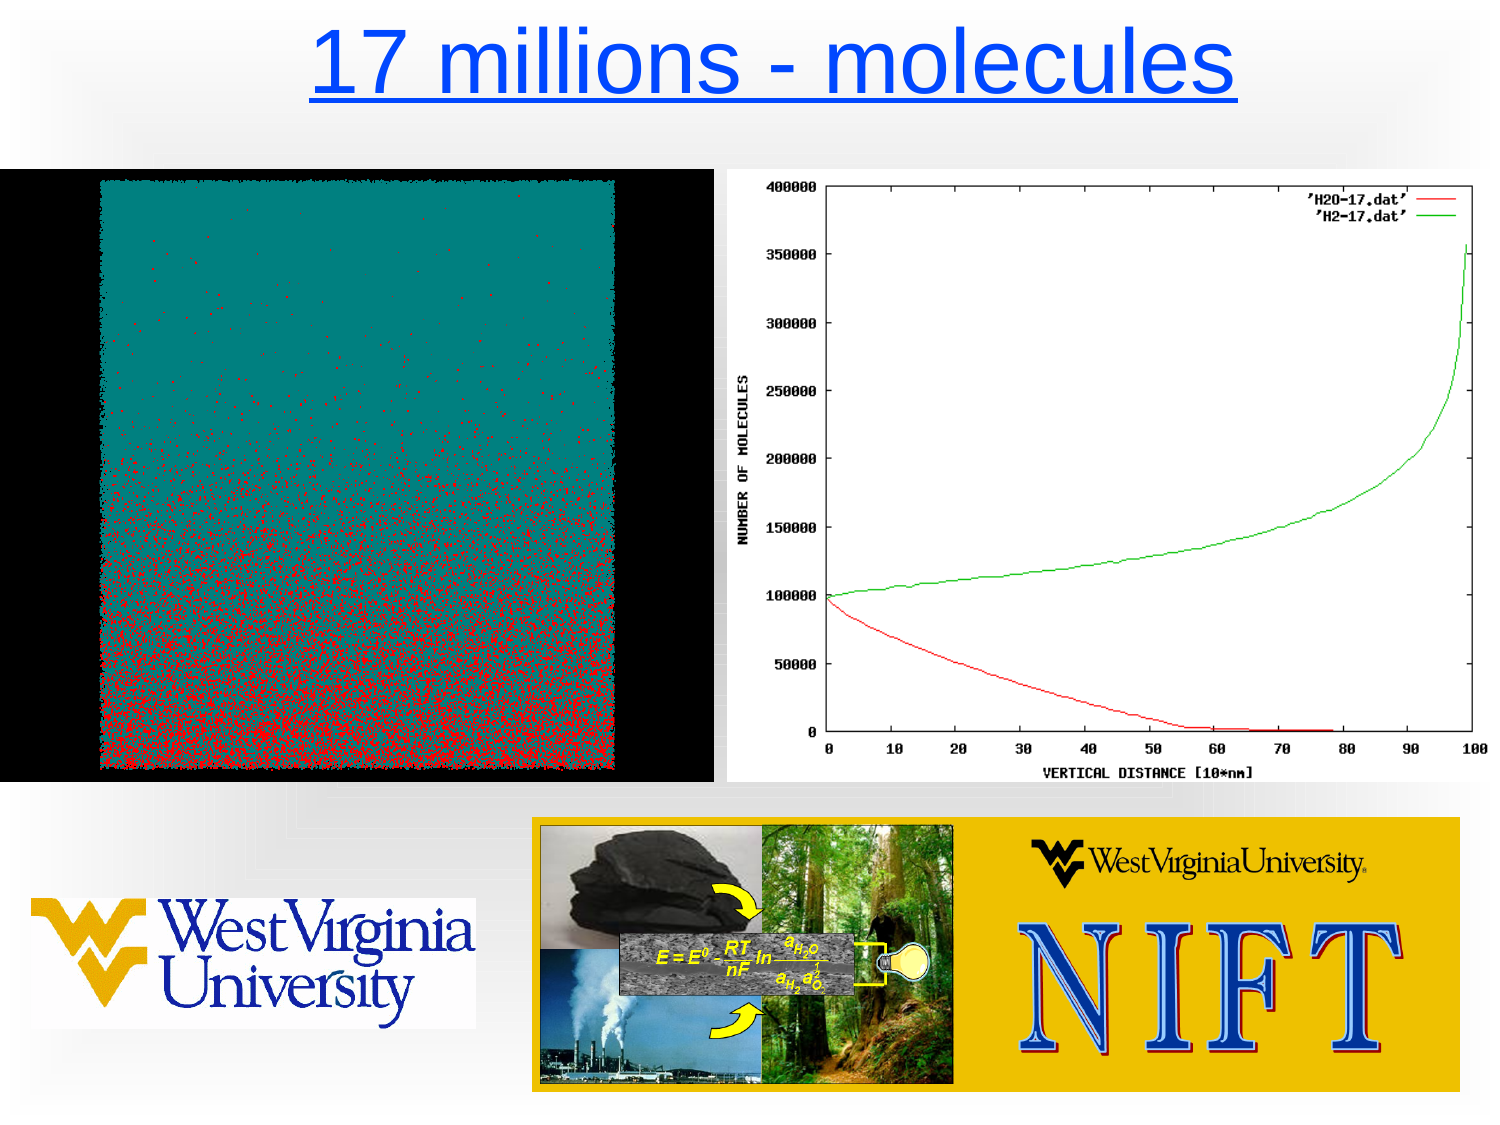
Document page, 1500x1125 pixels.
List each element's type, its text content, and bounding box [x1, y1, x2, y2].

picture [532, 817, 1460, 1092]
picture [0, 169, 714, 782]
picture [727, 169, 1497, 782]
title 17 millions - molecules [136, 10, 1411, 113]
